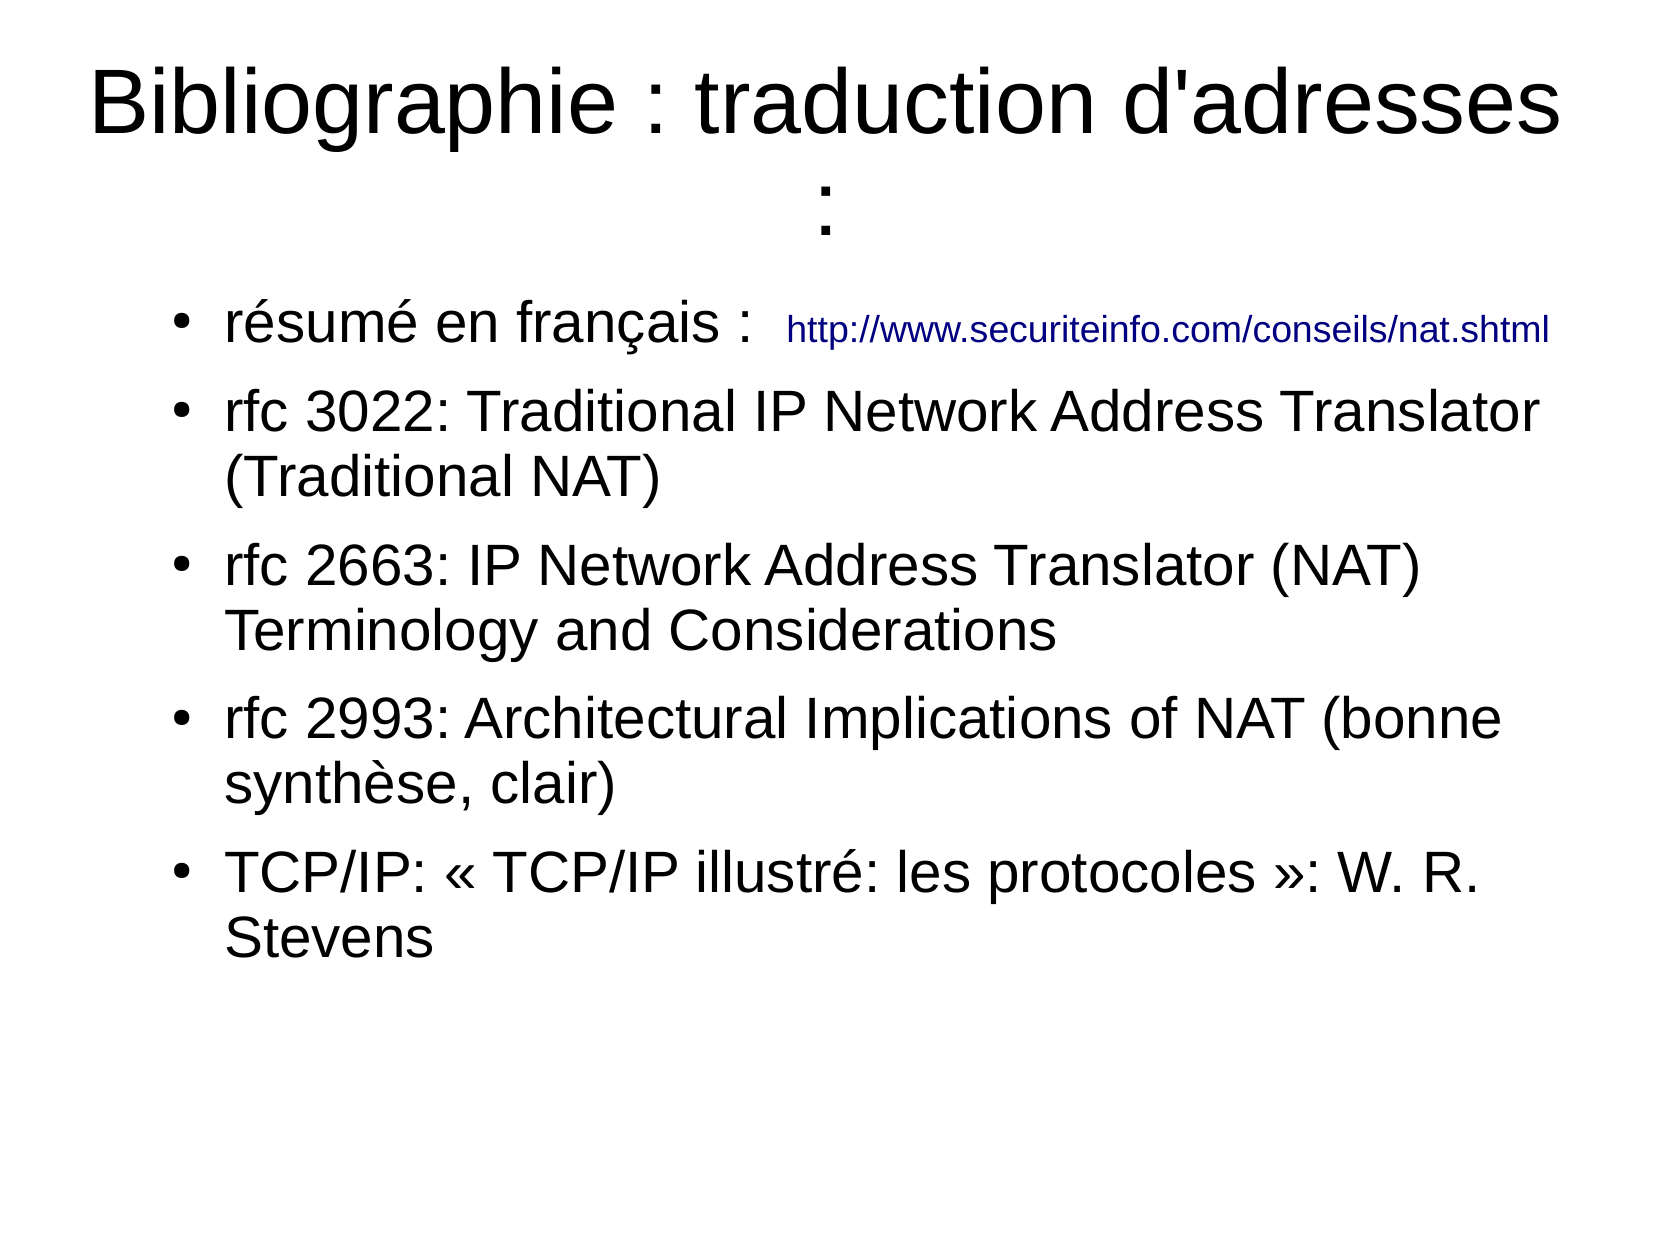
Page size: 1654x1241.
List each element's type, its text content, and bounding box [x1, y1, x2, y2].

title Bibliographie : traduction d'adresses : [82, 49, 1571, 257]
list résumé en français : http://www.securiteinfo.com/conseils/nat.shtml rfc 3022: Traditional IP Network Address Translator (Traditional NAT) rfc 2663: IP Network Address Translator (NAT) Terminology and Considerations rfc 2993: Architectural Implications of NAT (bonne synthèse, clair) TCP/IP: « TCP/IP illustré: les protocoles »: W. R. Stevens [82, 290, 1571, 1109]
